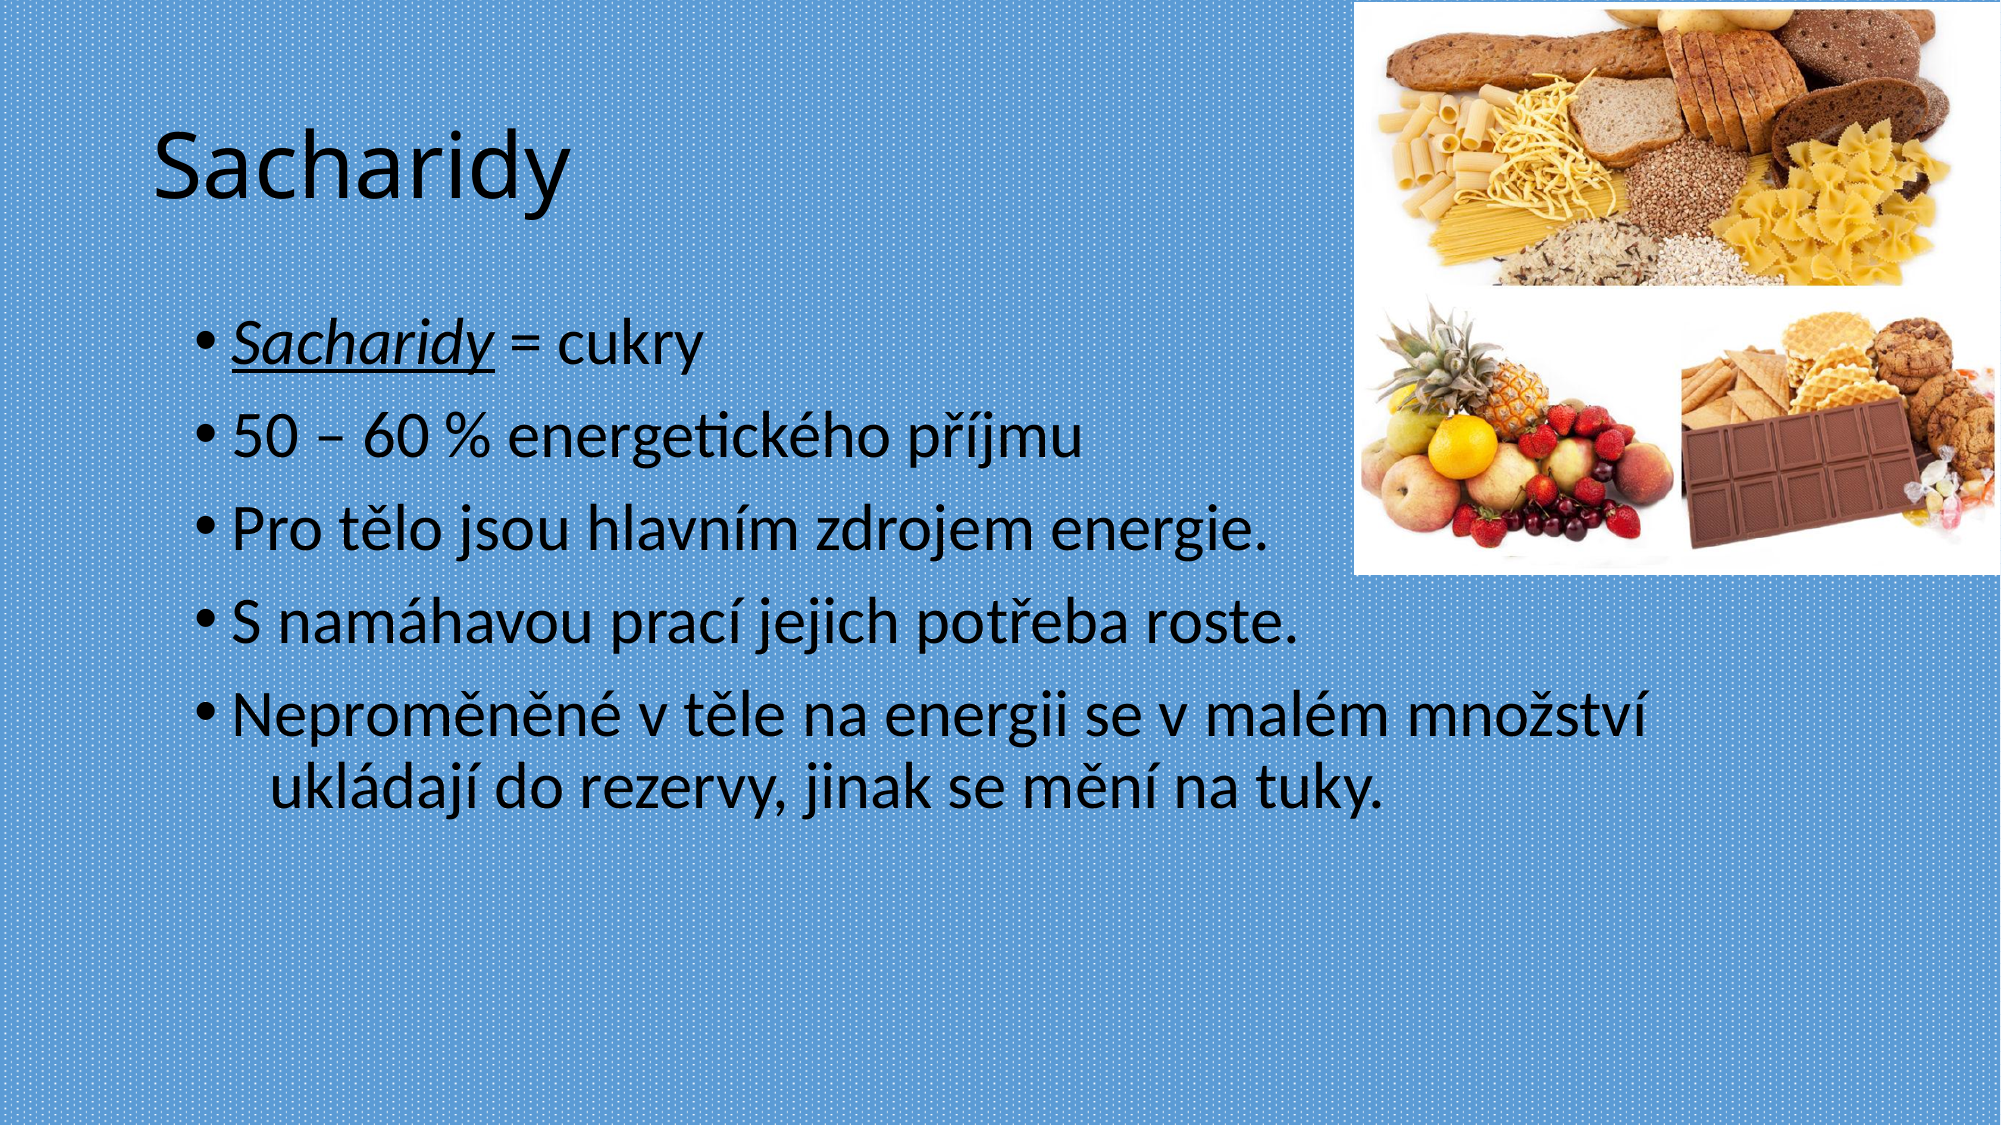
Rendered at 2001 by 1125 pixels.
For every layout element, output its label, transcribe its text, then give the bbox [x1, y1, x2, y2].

list Sacharidy = cukry 50 – 60 % energetického příjmu Pro tělo jsou hlavním zdrojem energie. S namáhavou prací jejich potřeba roste. Neproměněné v těle na energii se v malém množství ukládají do rezervy, jinak se mění na tuky. [179, 299, 1863, 1014]
picture [1354, 2, 2000, 575]
title Sacharidy [137, 59, 1354, 278]
